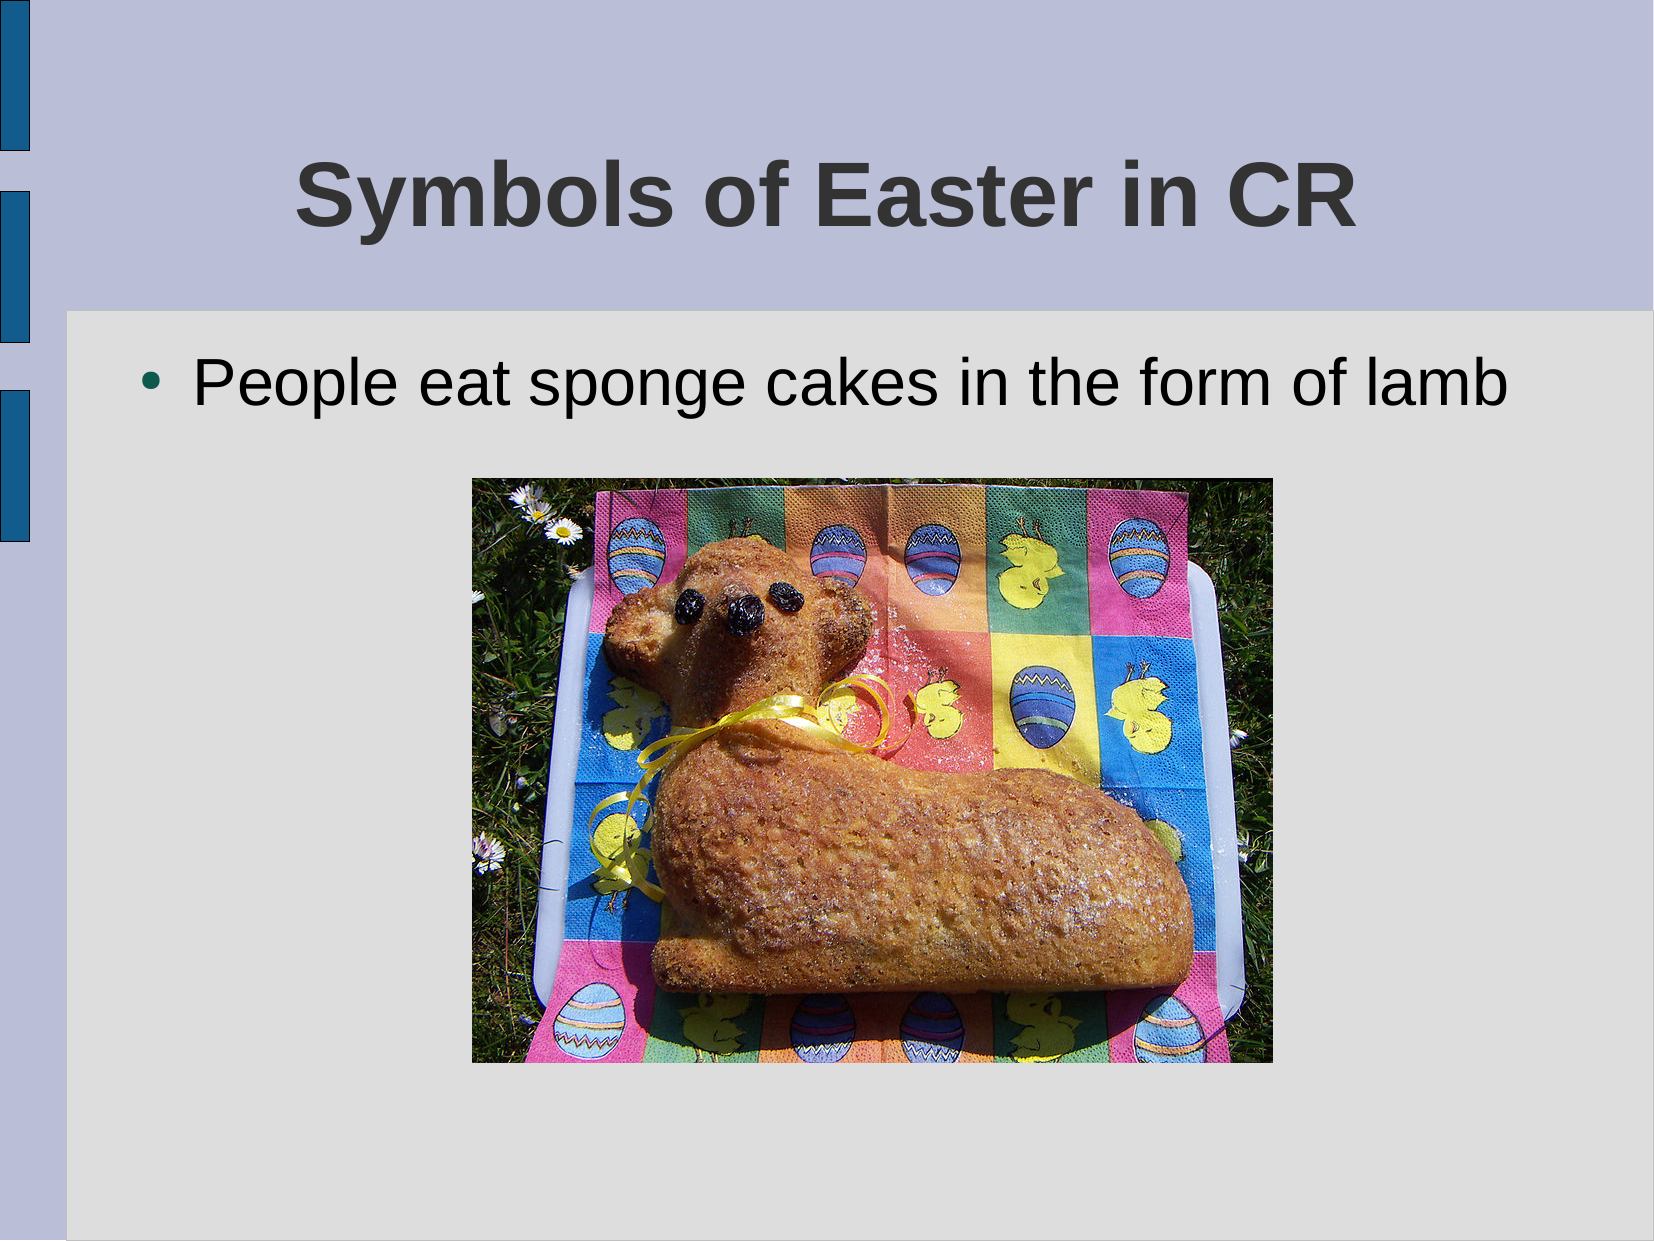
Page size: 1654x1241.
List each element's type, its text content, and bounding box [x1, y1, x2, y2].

list People eat sponge cakes in the form of lamb [121, 344, 1534, 1112]
picture [472, 478, 1273, 1063]
title Symbols of Easter in CR [121, 98, 1534, 291]
